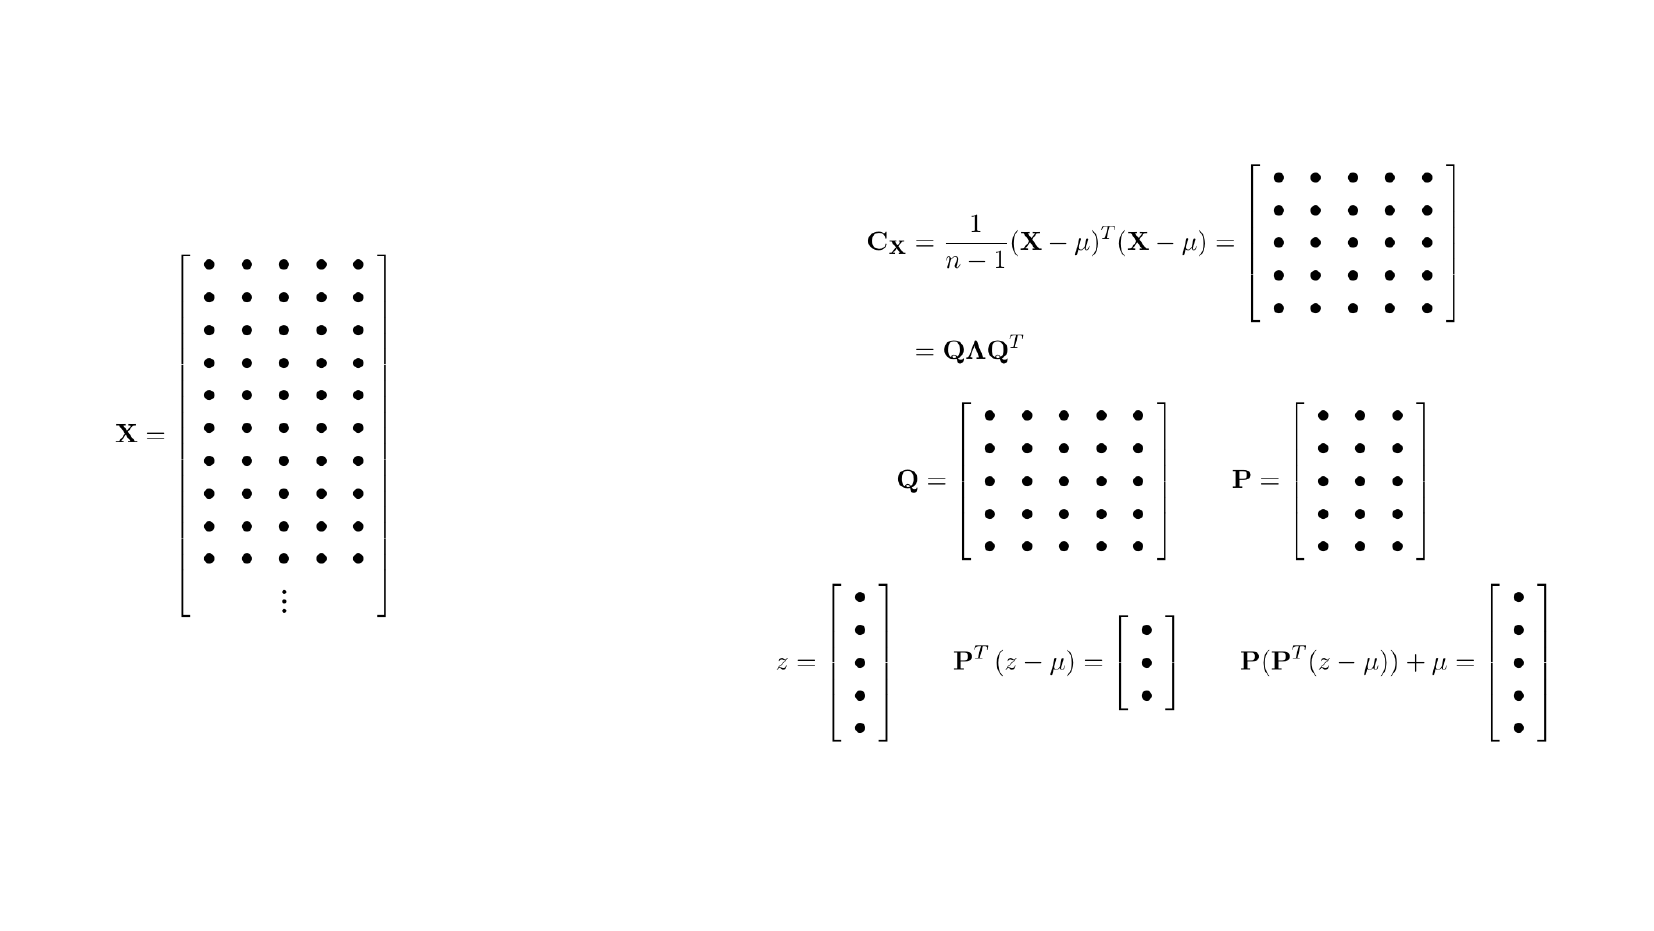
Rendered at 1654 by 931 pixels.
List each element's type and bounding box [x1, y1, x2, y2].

picture [750, 136, 1607, 788]
picture [54, 187, 451, 657]
